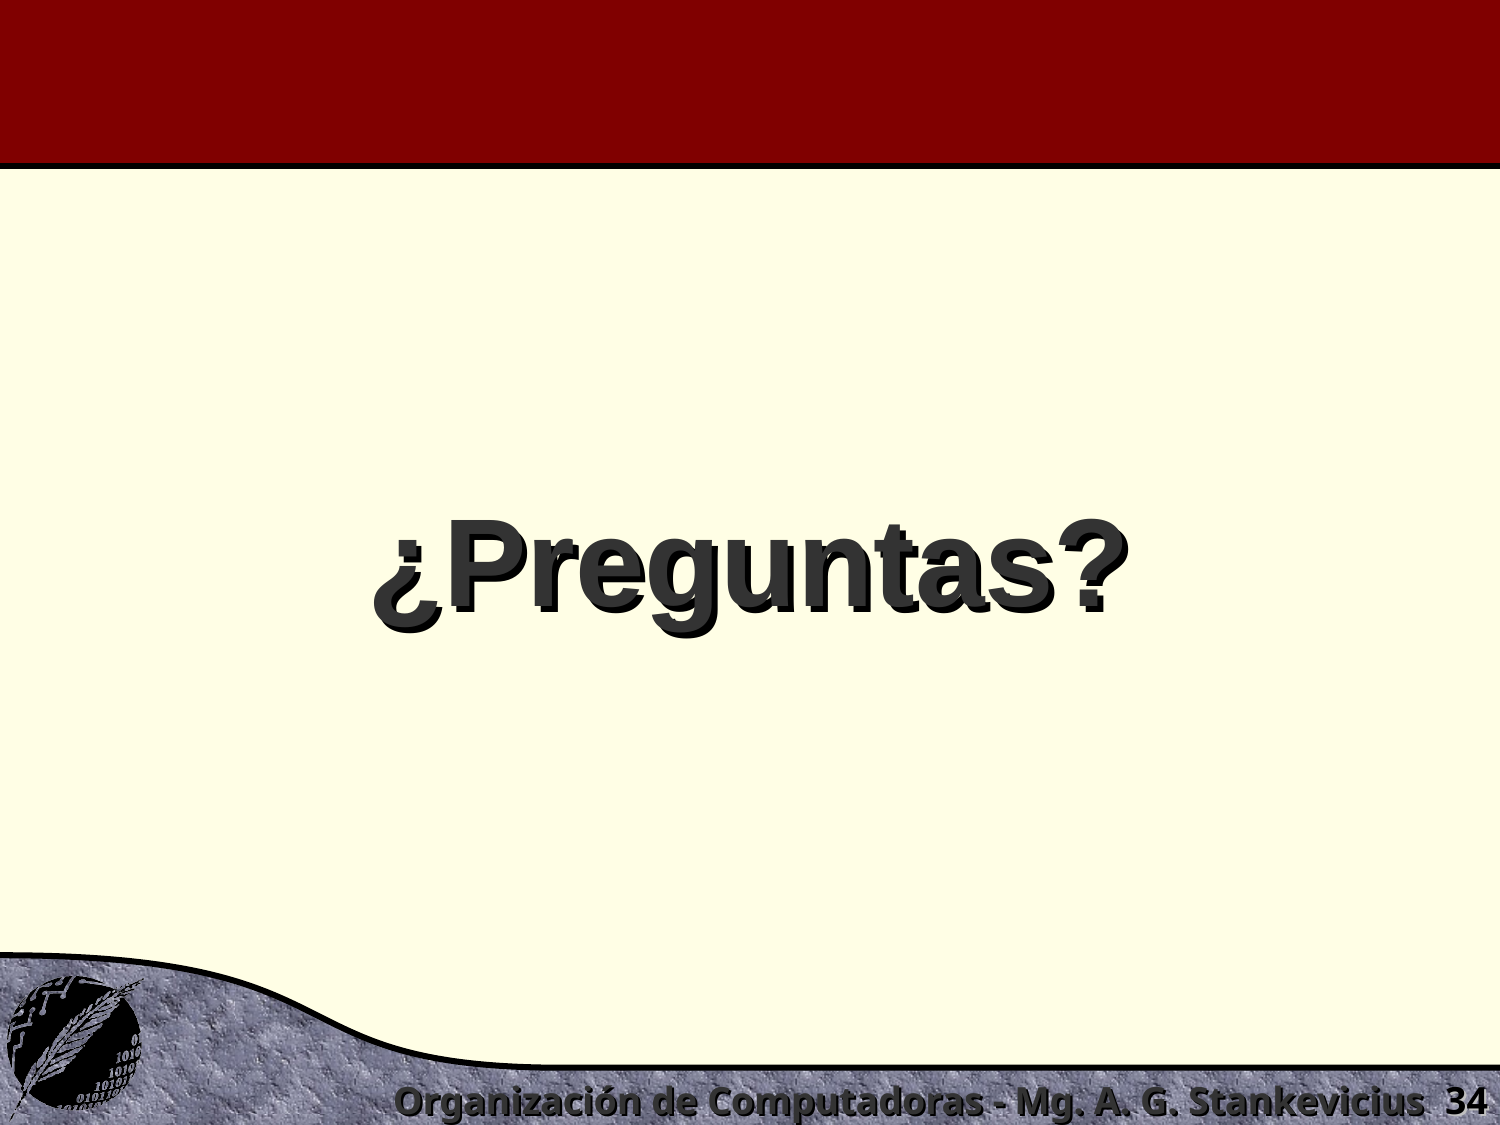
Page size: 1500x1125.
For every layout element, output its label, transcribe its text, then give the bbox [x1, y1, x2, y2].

picture [802, 1100, 806, 1110]
picture [1058, 1100, 1065, 1110]
subtitle ¿Preguntas? [11, 192, 1486, 935]
picture [0, 959, 1500, 1125]
picture [448, 1100, 455, 1110]
